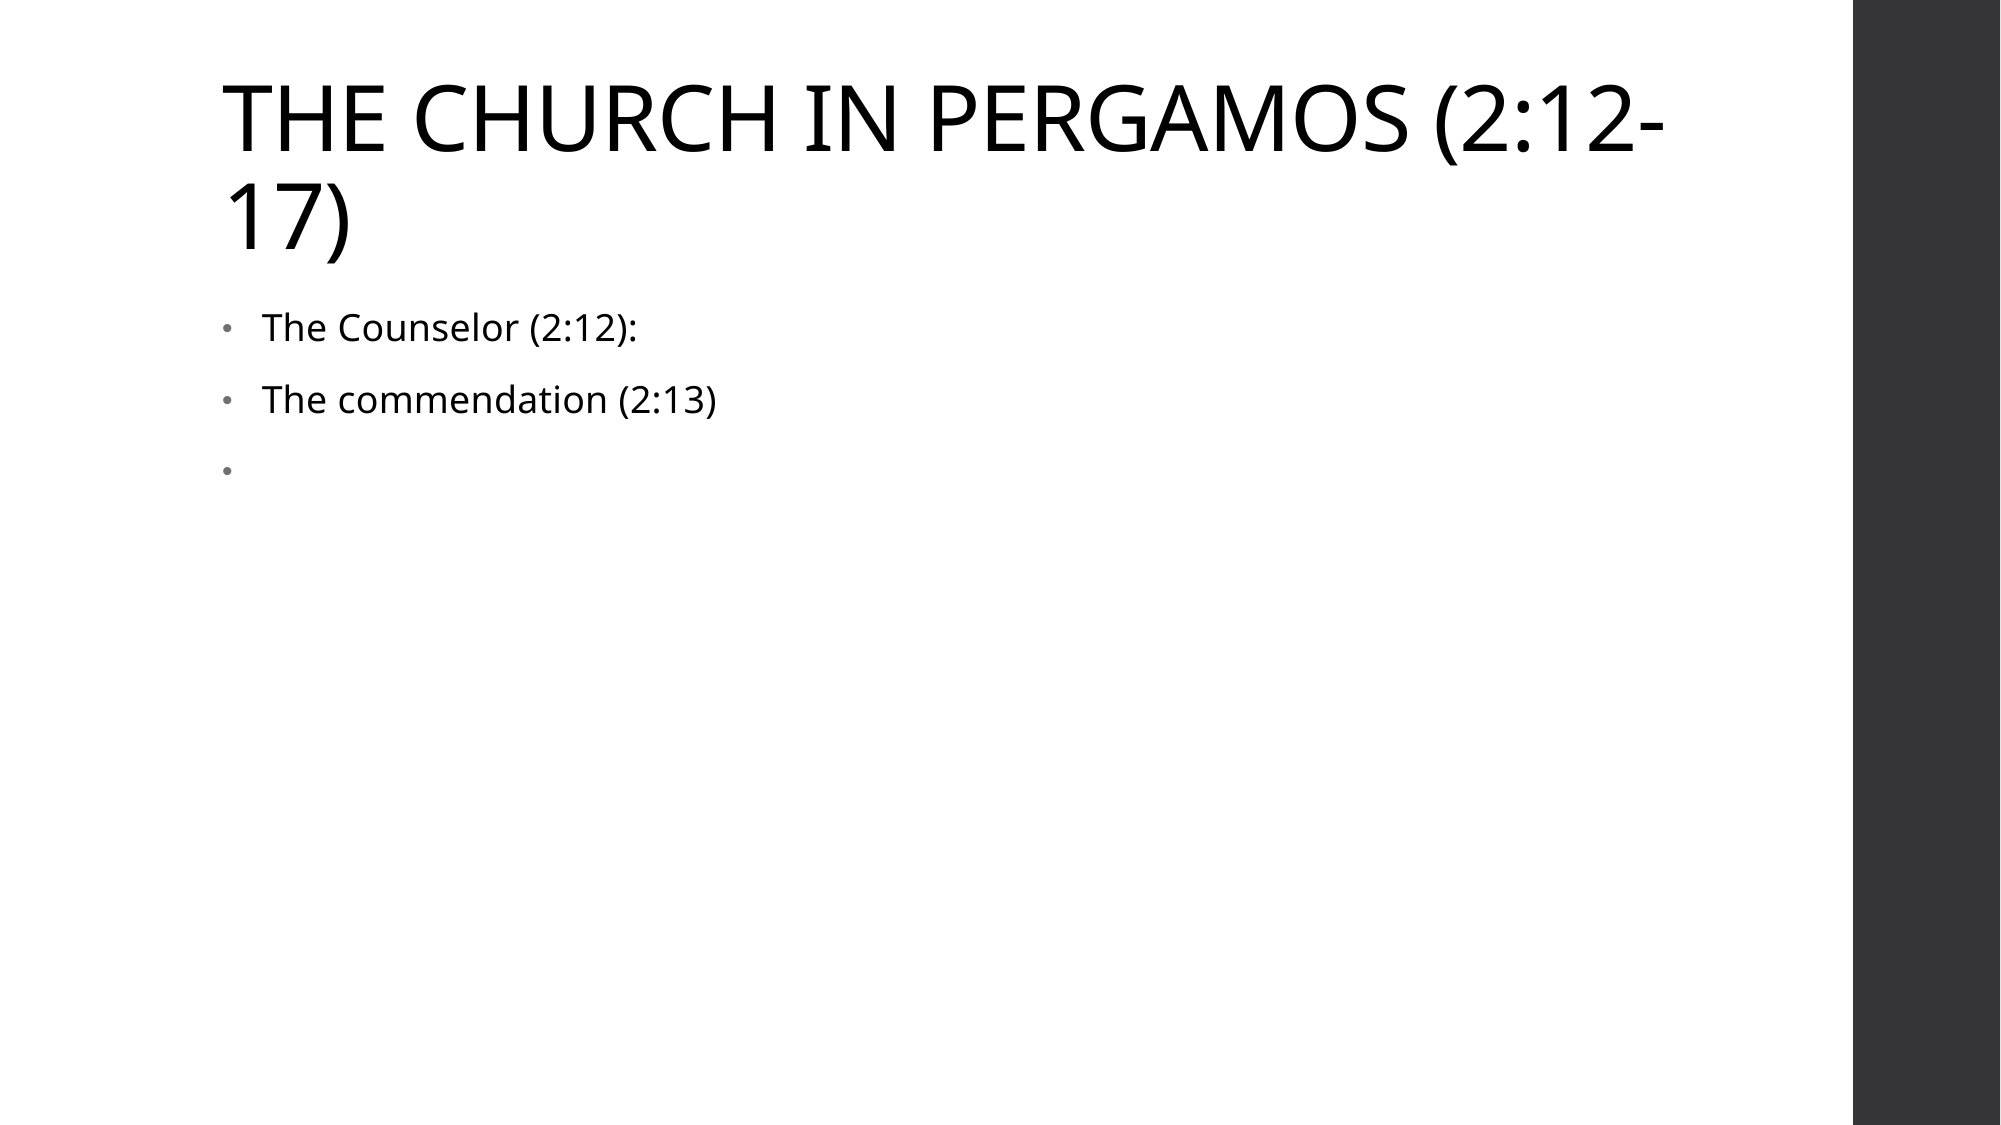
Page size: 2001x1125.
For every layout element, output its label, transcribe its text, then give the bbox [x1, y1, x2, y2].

title THE CHURCH IN PERGAMOS (2:12-17) [206, 60, 1797, 278]
list The Counselor (2:12): The commendation (2:13) [206, 299, 1617, 1014]
